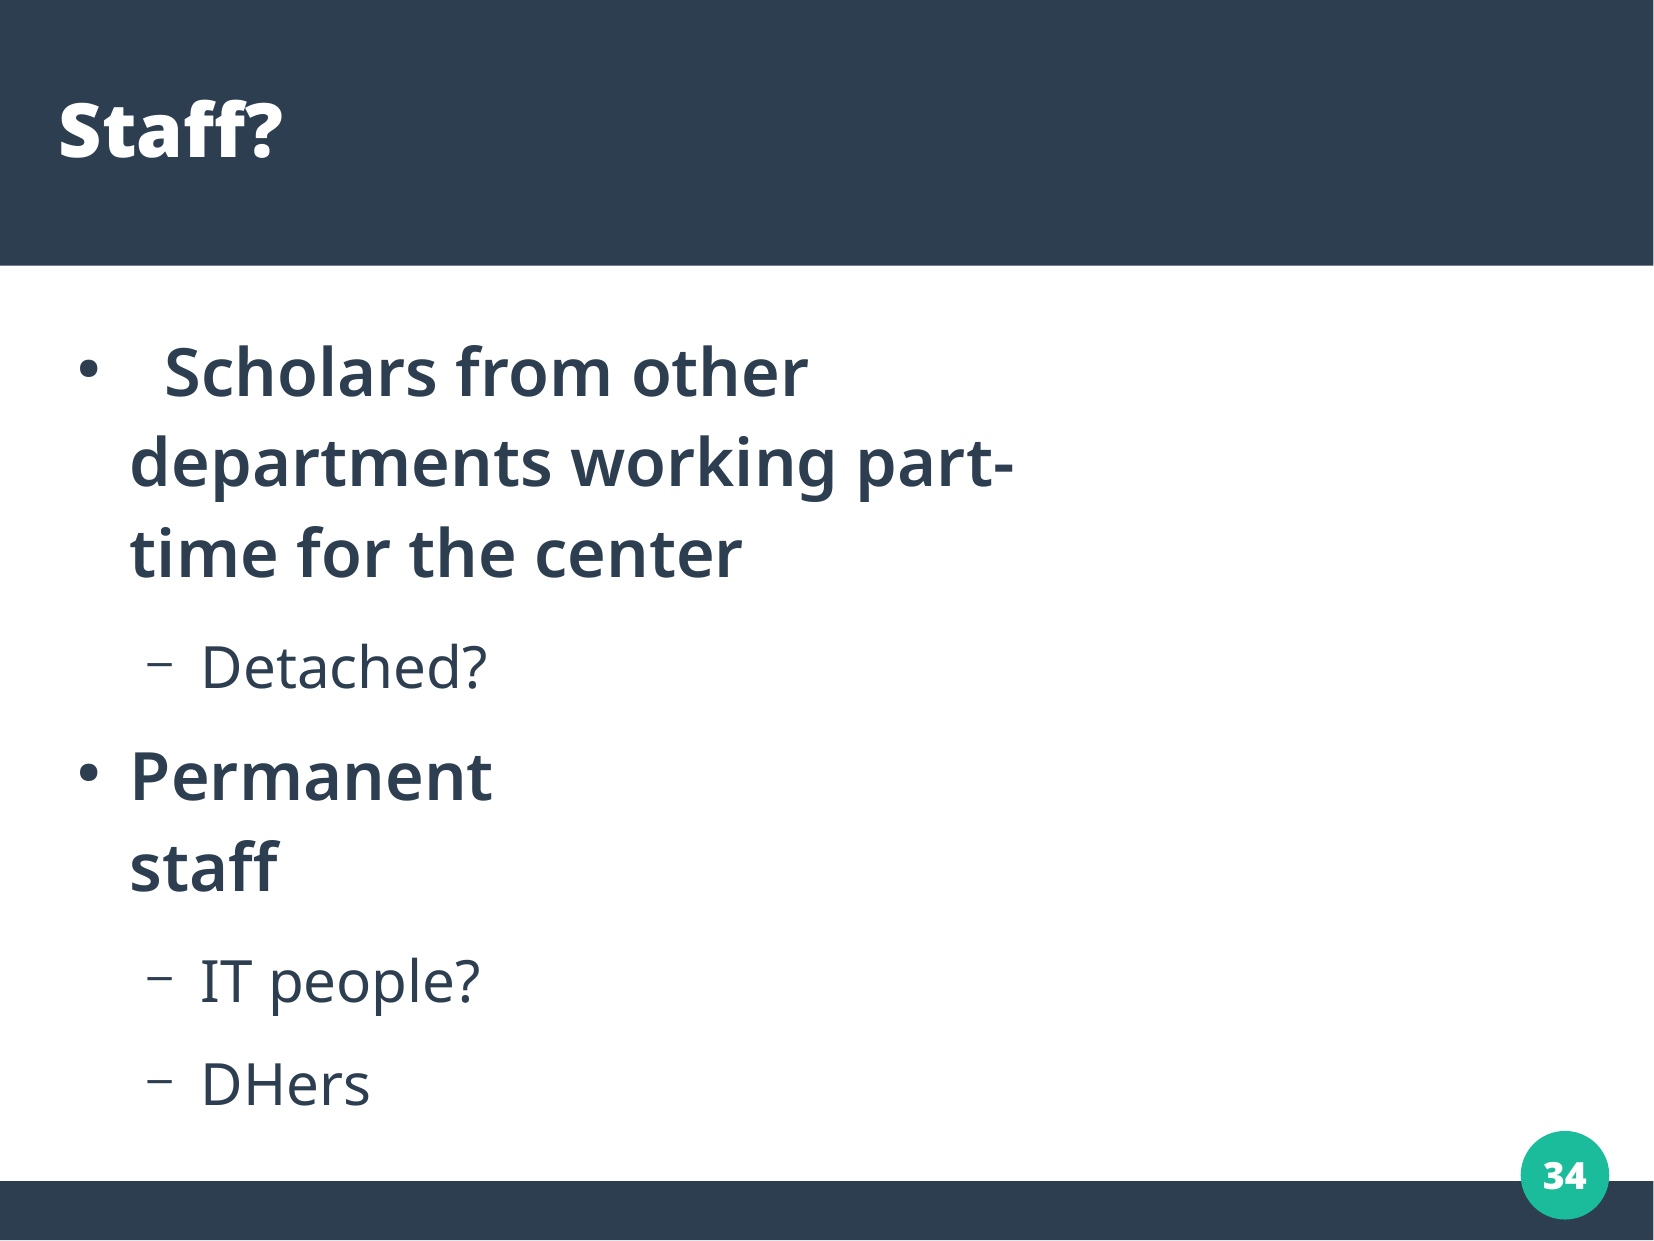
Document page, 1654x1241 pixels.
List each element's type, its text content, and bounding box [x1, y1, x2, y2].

list Scholars from other departments working part-time for the center Detached? Permanent staff IT people? DHers [59, 324, 1111, 1152]
title Staff? [59, 49, 1595, 207]
